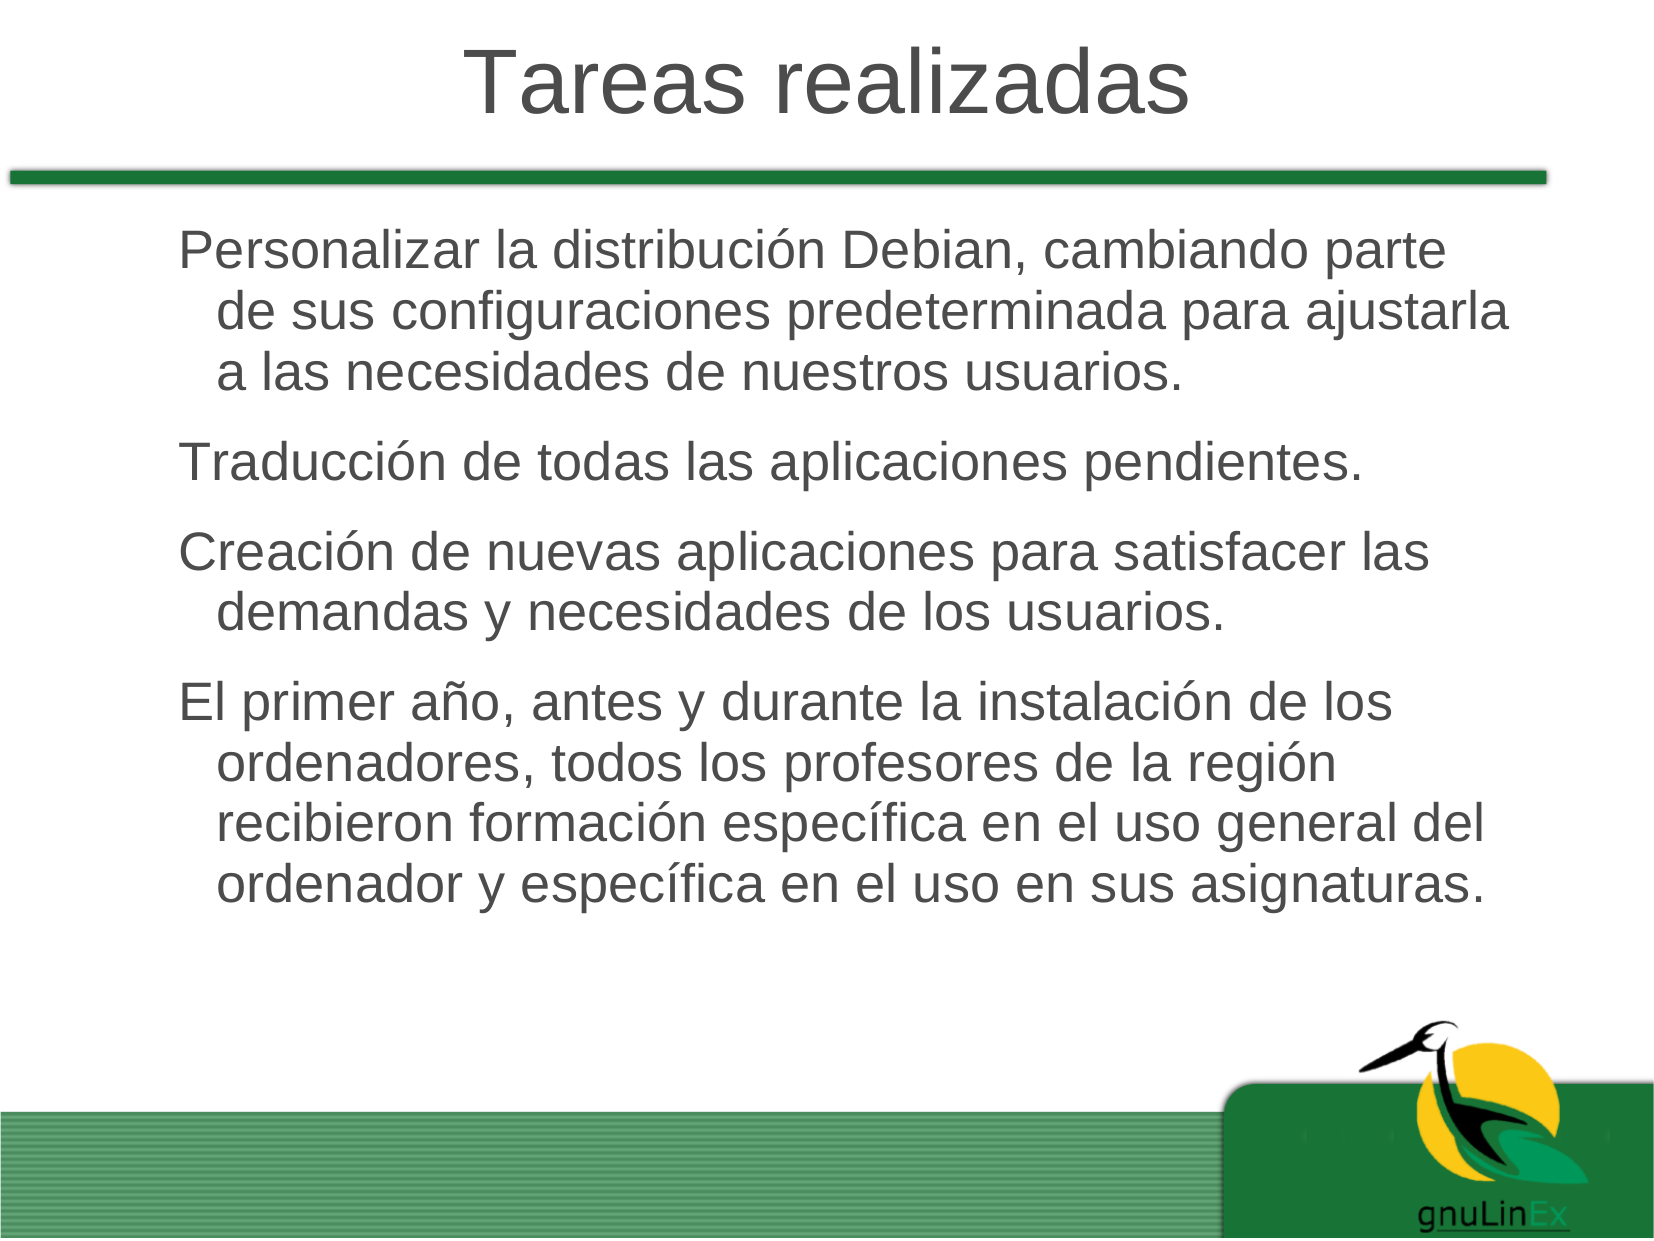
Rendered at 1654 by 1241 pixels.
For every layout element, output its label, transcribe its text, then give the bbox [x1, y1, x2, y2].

picture [0, 0, 1654, 1238]
title Tareas realizadas [121, 0, 1534, 164]
list Personalizar la distribución Debian, cambiando parte de sus configuraciones predeterminada para ajustarla a las necesidades de nuestros usuarios. Traducción de todas las aplicaciones pendientes. Creación de nuevas aplicaciones para satisfacer las demandas y necesidades de los usuarios. El primer año, antes y durante la instalación de los ordenadores, todos los profesores de la región recibieron formación específica en el uso general del ordenador y específica en el uso en sus asignaturas. [103, 220, 1516, 982]
